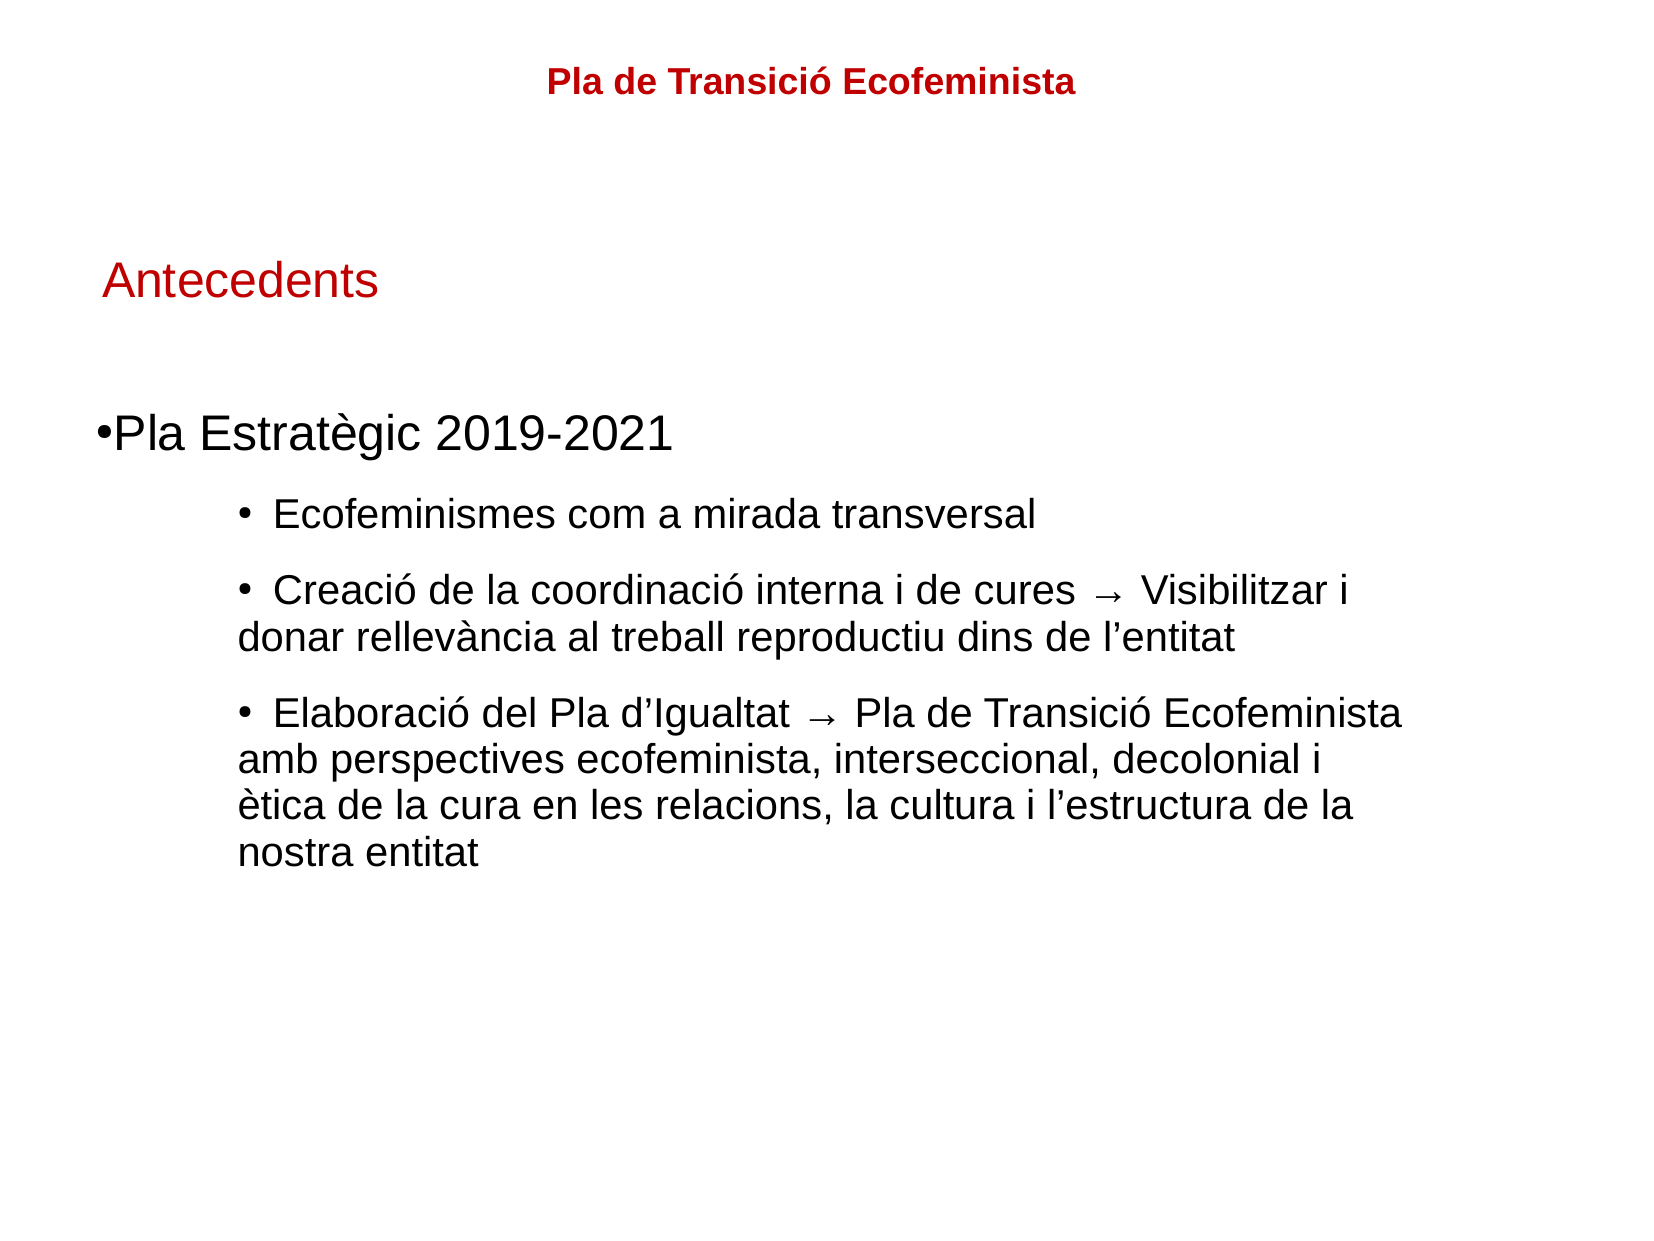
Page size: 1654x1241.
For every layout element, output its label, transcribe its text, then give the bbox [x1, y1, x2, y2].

text_box Antecedents [87, 244, 1427, 352]
text_box Pla Estratègic 2019-2021 Ecofeminismes com a mirada transversal Creació de la coordinació interna i de cures → Visibilitzar i donar rellevància al treball reproductiu dins de l’entitat Elaboració del Pla d’Igualtat → Pla de Transició Ecofeminista amb perspectives ecofeminista, interseccional, decolonial i ètica de la cura en les relacions, la cultura i l’estructura de la nostra entitat [80, 398, 1422, 1127]
text_box Pla de Transició Ecofeminista [332, 55, 1291, 244]
